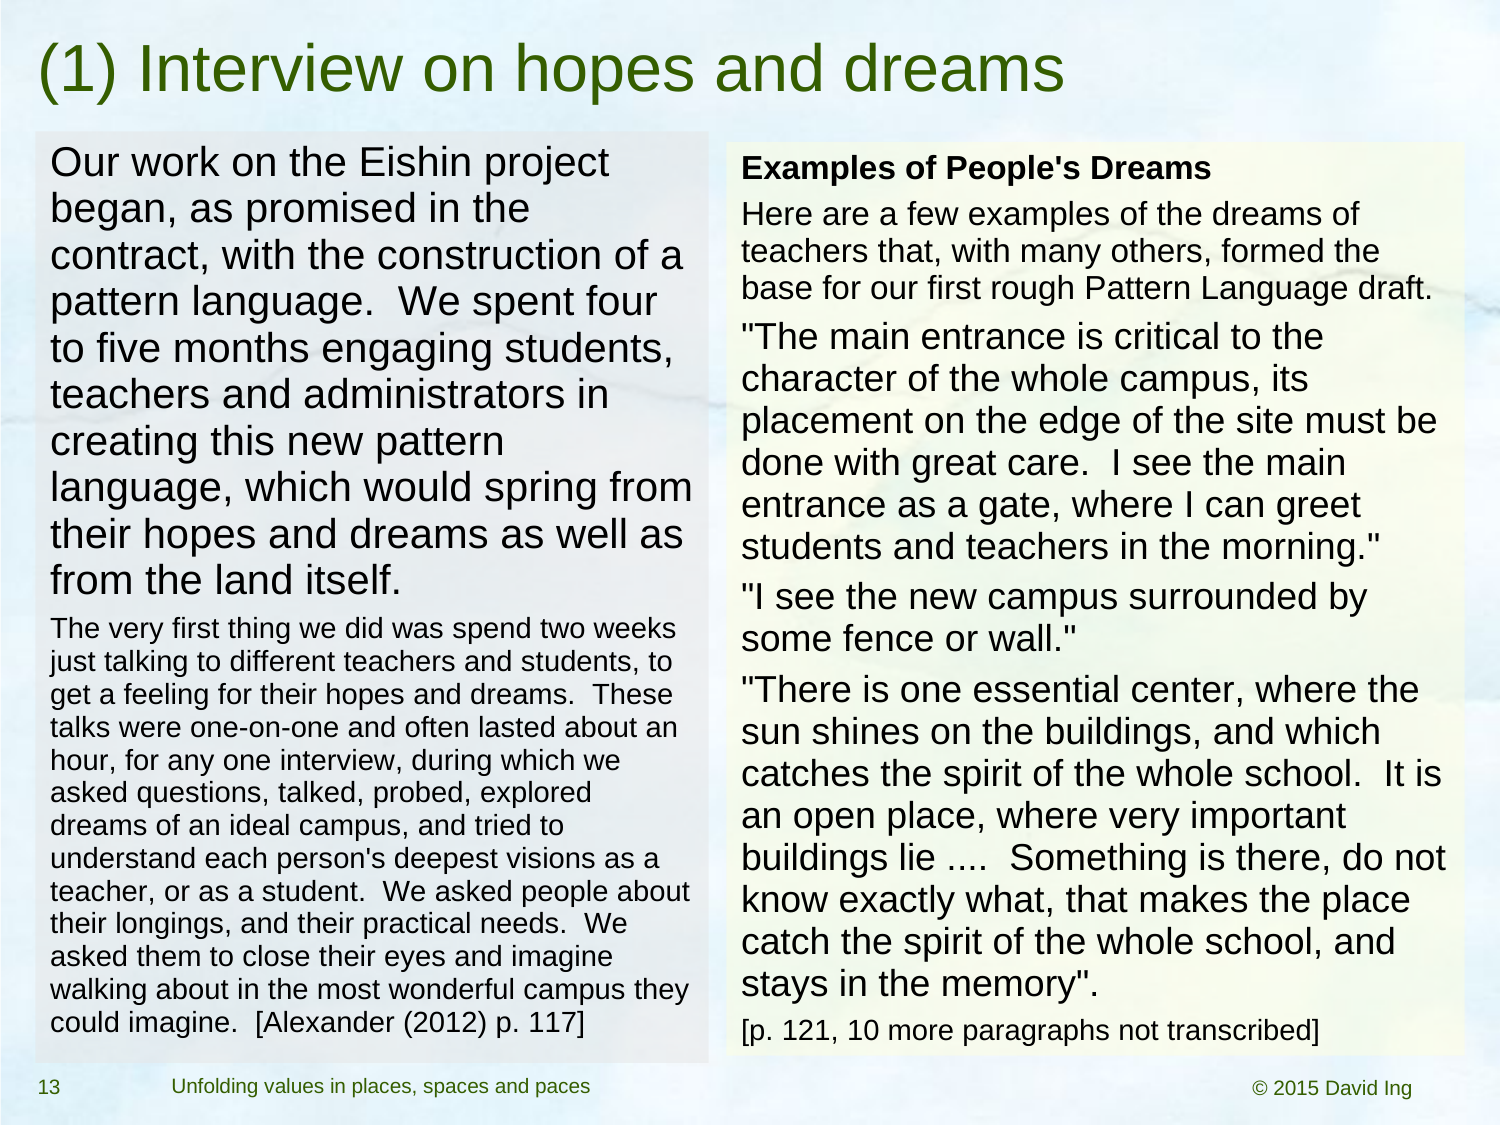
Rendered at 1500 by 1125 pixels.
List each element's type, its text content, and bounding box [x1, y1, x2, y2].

text_box Our work on the Eishin project began, as promised in the contract, with the construction of a pattern language. We spent four to five months engaging students, teachers and administrators in creating this new pattern language, which would spring from their hopes and dreams as well as from the land itself. The very first thing we did was spend two weeks just talking to different teachers and students, to get a feeling for their hopes and dreams. These talks were one-on-one and often lasted about an hour, for any one interview, during which we asked questions, talked, probed, explored dreams of an ideal campus, and tried to understand each person's deepest visions as a teacher, or as a student. We asked people about their longings, and their practical needs. We asked them to close their eyes and imagine walking about in the most wonderful campus they could imagine. [Alexander (2012) p. 117] [35, 131, 709, 1063]
text_box Examples of People's Dreams Here are a few examples of the dreams of teachers that, with many others, formed the base for our first rough Pattern Language draft. "The main entrance is critical to the character of the whole campus, its placement on the edge of the site must be done with great care. I see the main entrance as a gate, where I can greet students and teachers in the morning." "I see the new campus surrounded by some fence or wall." "There is one essential center, where the sun shines on the buildings, and which catches the spirit of the whole school. It is an open place, where very important buildings lie .... Something is there, do not know exactly what, that makes the place catch the spirit of the whole school, and stays in the memory". [p. 121, 10 more paragraphs not transcribed] [726, 141, 1465, 1056]
picture [0, 0, 1500, 1125]
title (1) Interview on hopes and dreams [37, 37, 1463, 236]
